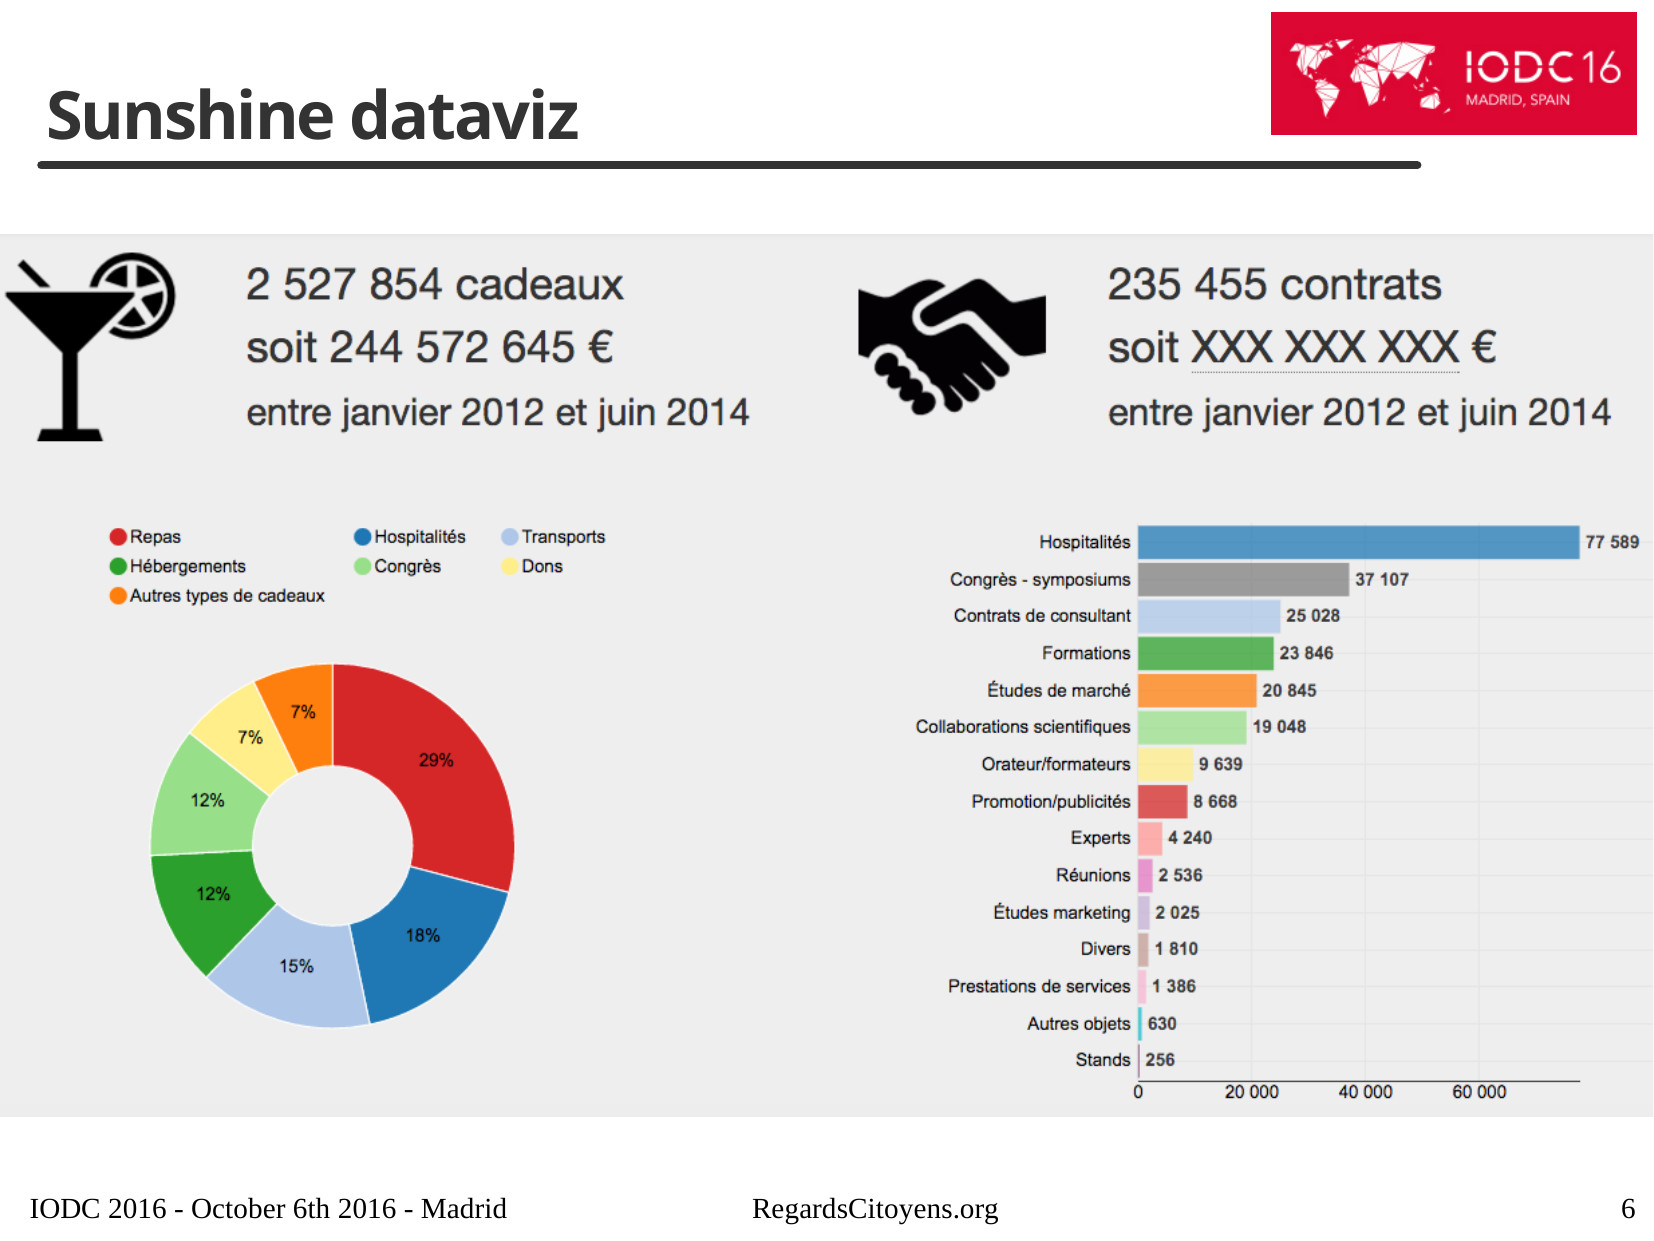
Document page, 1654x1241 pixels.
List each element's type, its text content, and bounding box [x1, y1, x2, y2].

picture [0, 234, 1654, 1118]
title Sunshine dataviz [29, 37, 1518, 189]
picture [1271, 12, 1637, 135]
